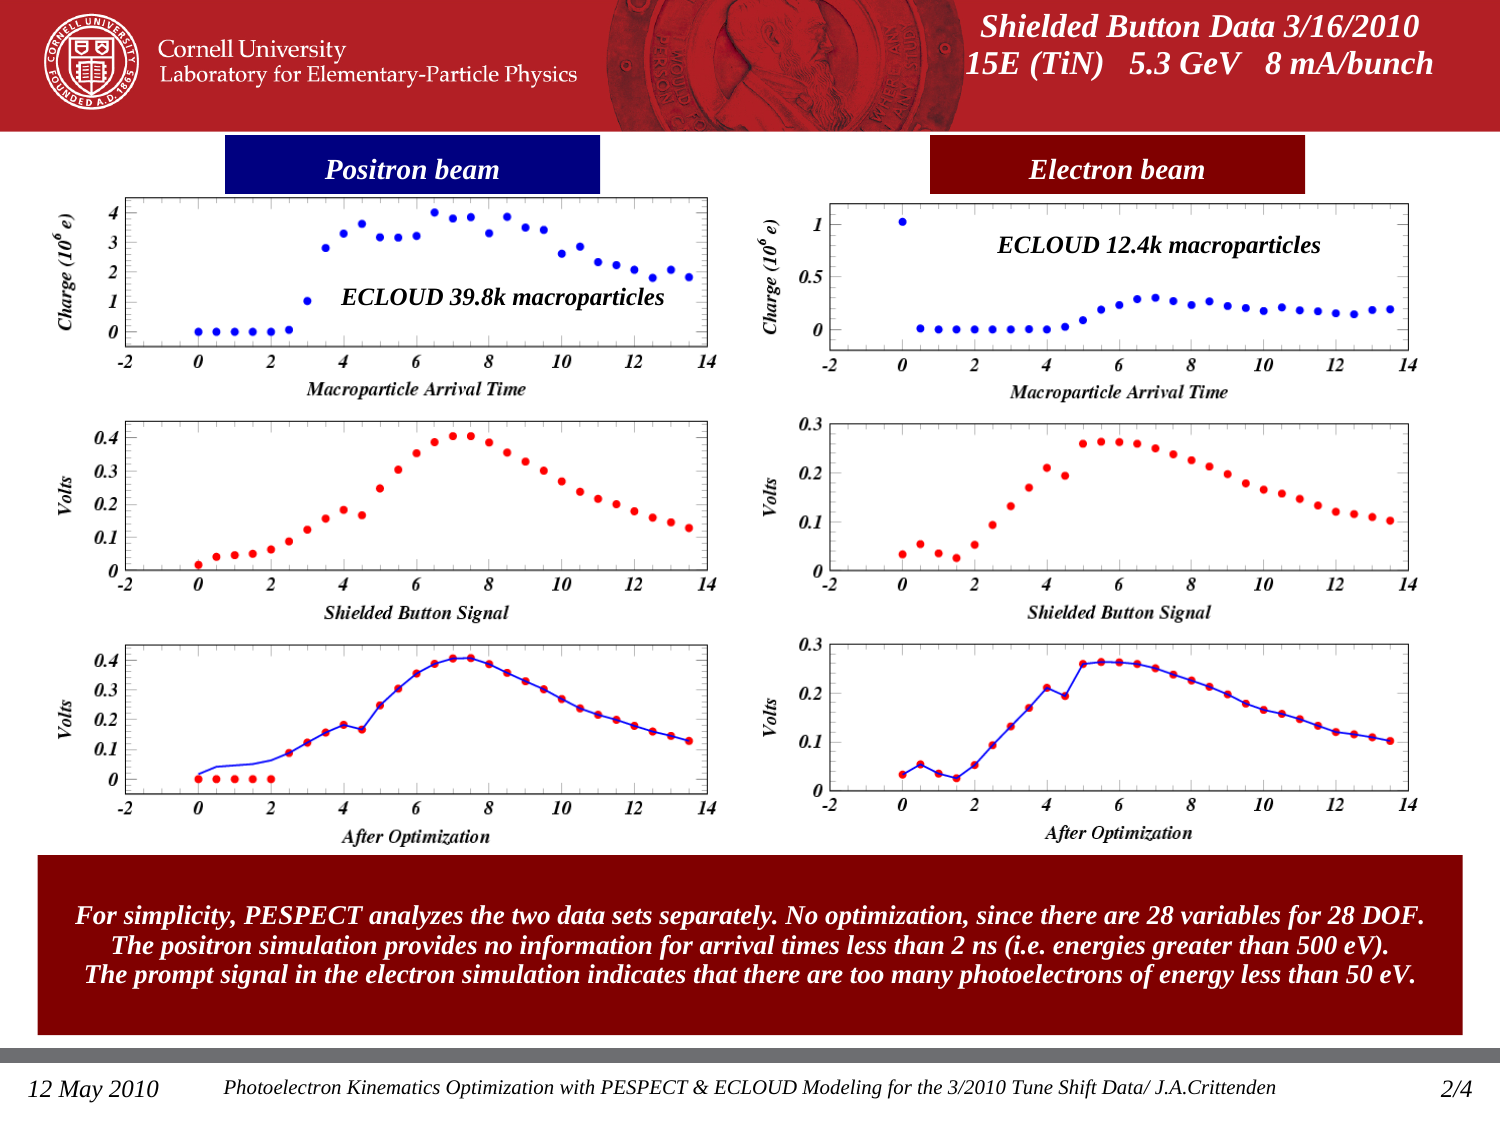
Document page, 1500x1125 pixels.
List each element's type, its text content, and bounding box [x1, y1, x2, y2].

picture [45, 194, 721, 851]
text_box For simplicity, PESPECT analyzes the two data sets separately. No optimization, since there are 28 variables for 28 DOF. The positron simulation provides no information for arrival times less than 2 ns (i.e. energies greater than 500 eV). The prompt signal in the electron simulation indicates that there are too many photoelectrons of energy less than 50 eV. [37, 855, 1463, 1036]
text_box Positron beam [225, 135, 601, 194]
picture [750, 194, 1426, 851]
text_box ECLOUD 12.4k macroparticles [975, 223, 1351, 276]
text_box ECLOUD 39.8k macroparticles [300, 276, 713, 328]
picture [0, 0, 1500, 132]
text_box Electron beam [930, 135, 1306, 194]
text_box Shielded Button Data 3/16/2010 15E (TiN) 5.3 GeV 8 mA/bunch [900, 0, 1500, 113]
